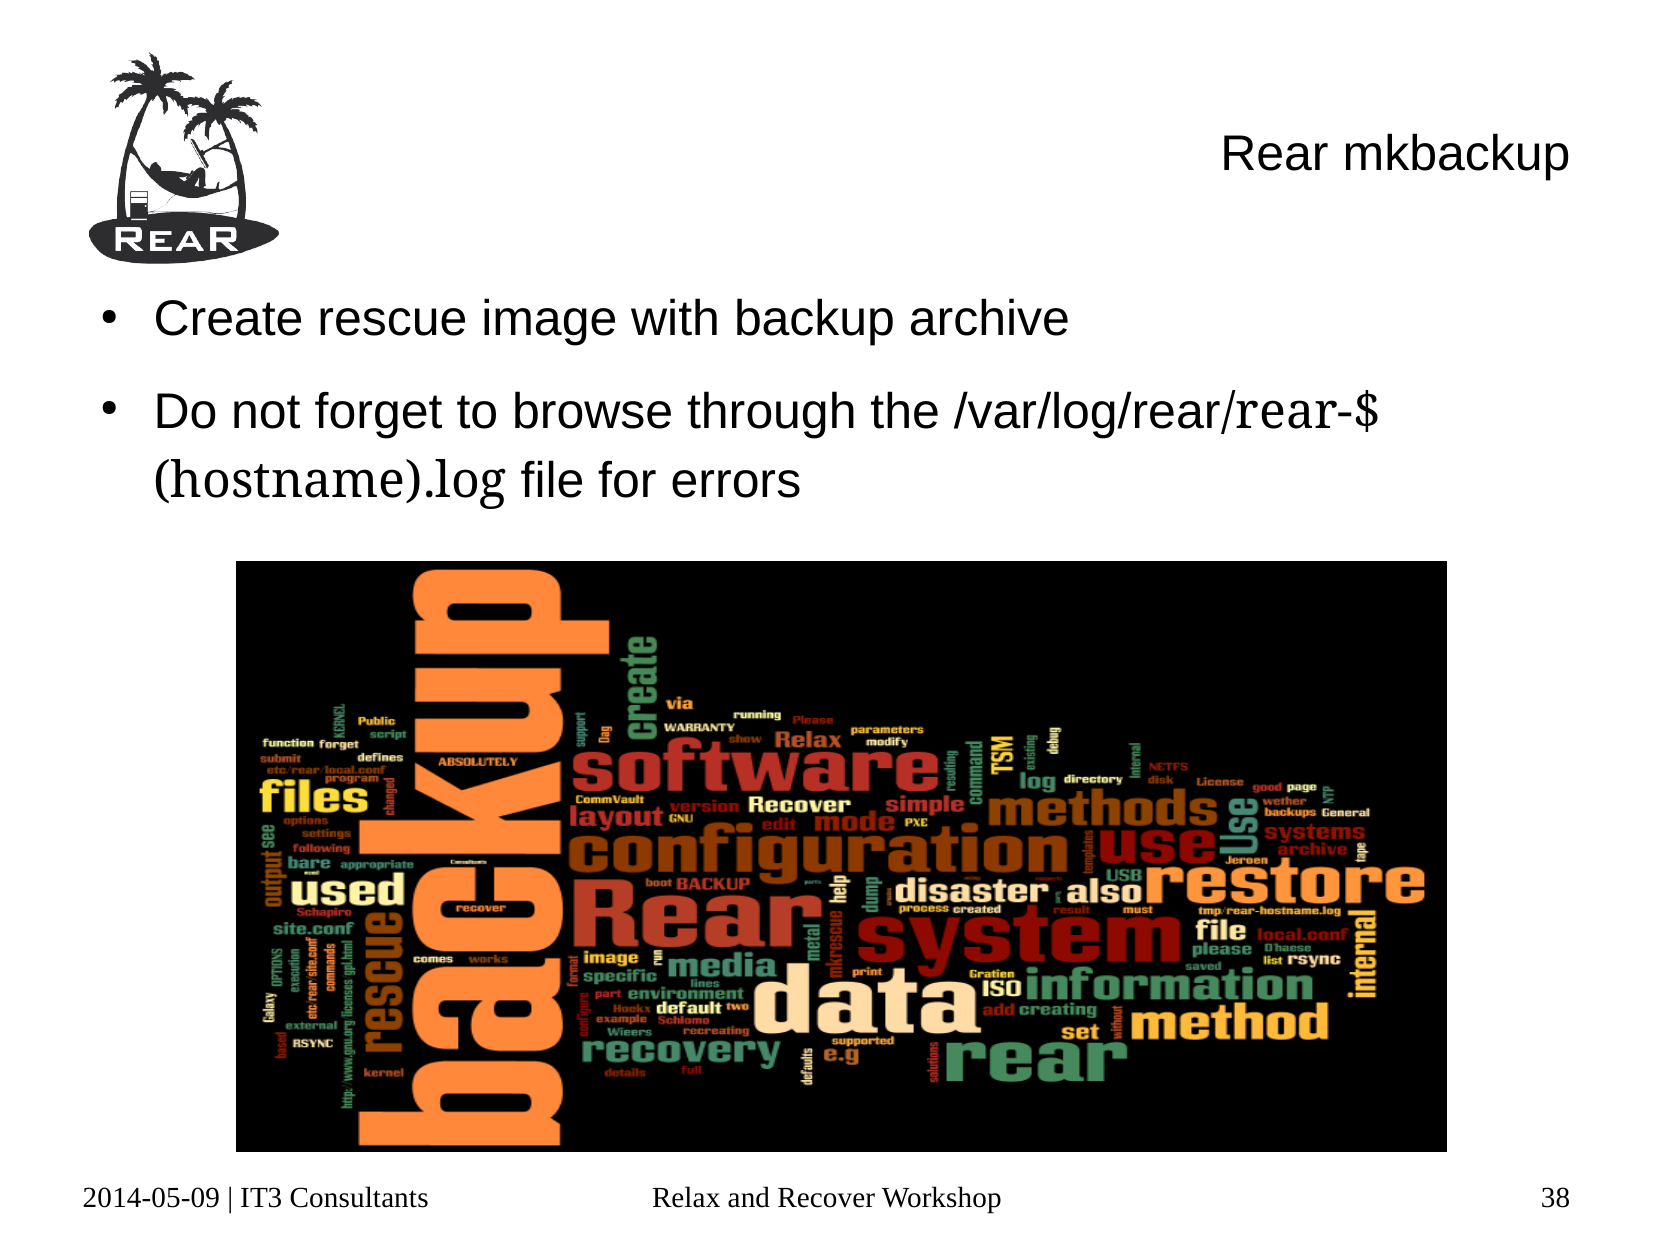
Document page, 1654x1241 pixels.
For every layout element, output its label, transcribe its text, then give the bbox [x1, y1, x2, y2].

list Create rescue image with backup archive Do not forget to browse through the /var/log/rear/rear-$(hostname).log file for errors [82, 290, 1571, 1152]
title Rear mkbackup [295, 49, 1571, 257]
picture [236, 561, 1447, 1152]
picture [88, 52, 279, 266]
